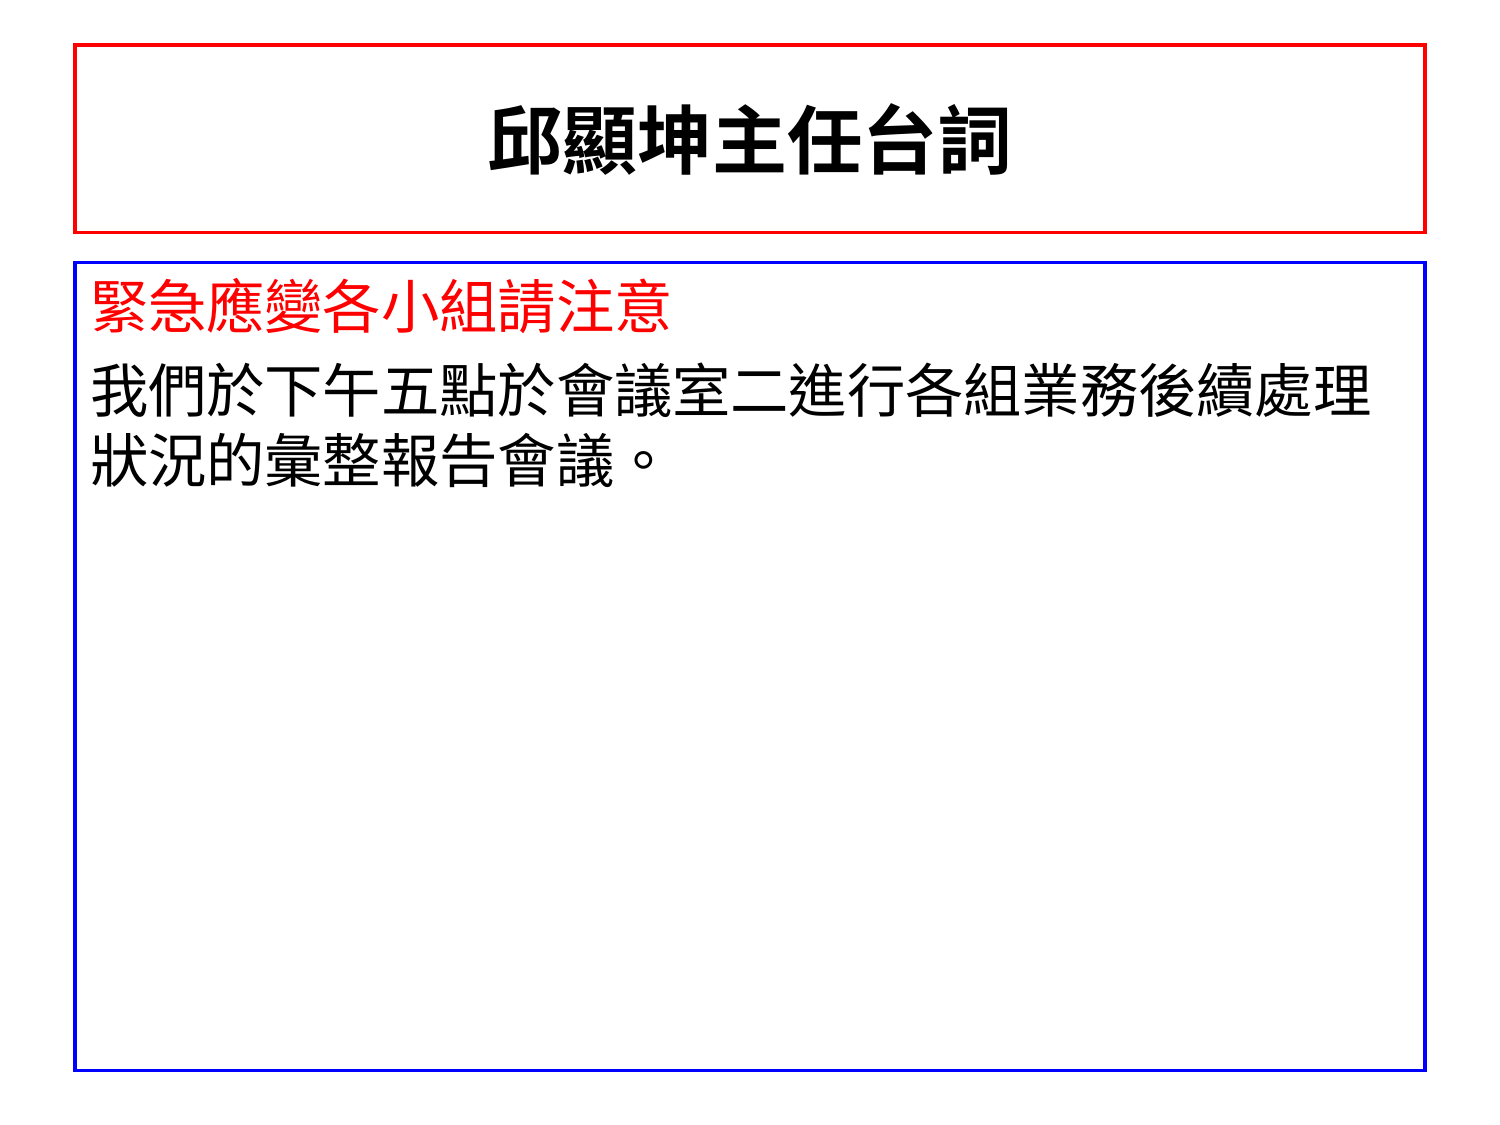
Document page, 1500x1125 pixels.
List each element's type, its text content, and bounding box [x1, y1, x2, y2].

list 緊急應變各小組請注意 我們於下午五點於會議室二進行各組業務後續處理狀況的彙整報告會議。 [75, 262, 1426, 1071]
title 邱顯坤主任台詞 [75, 45, 1426, 233]
